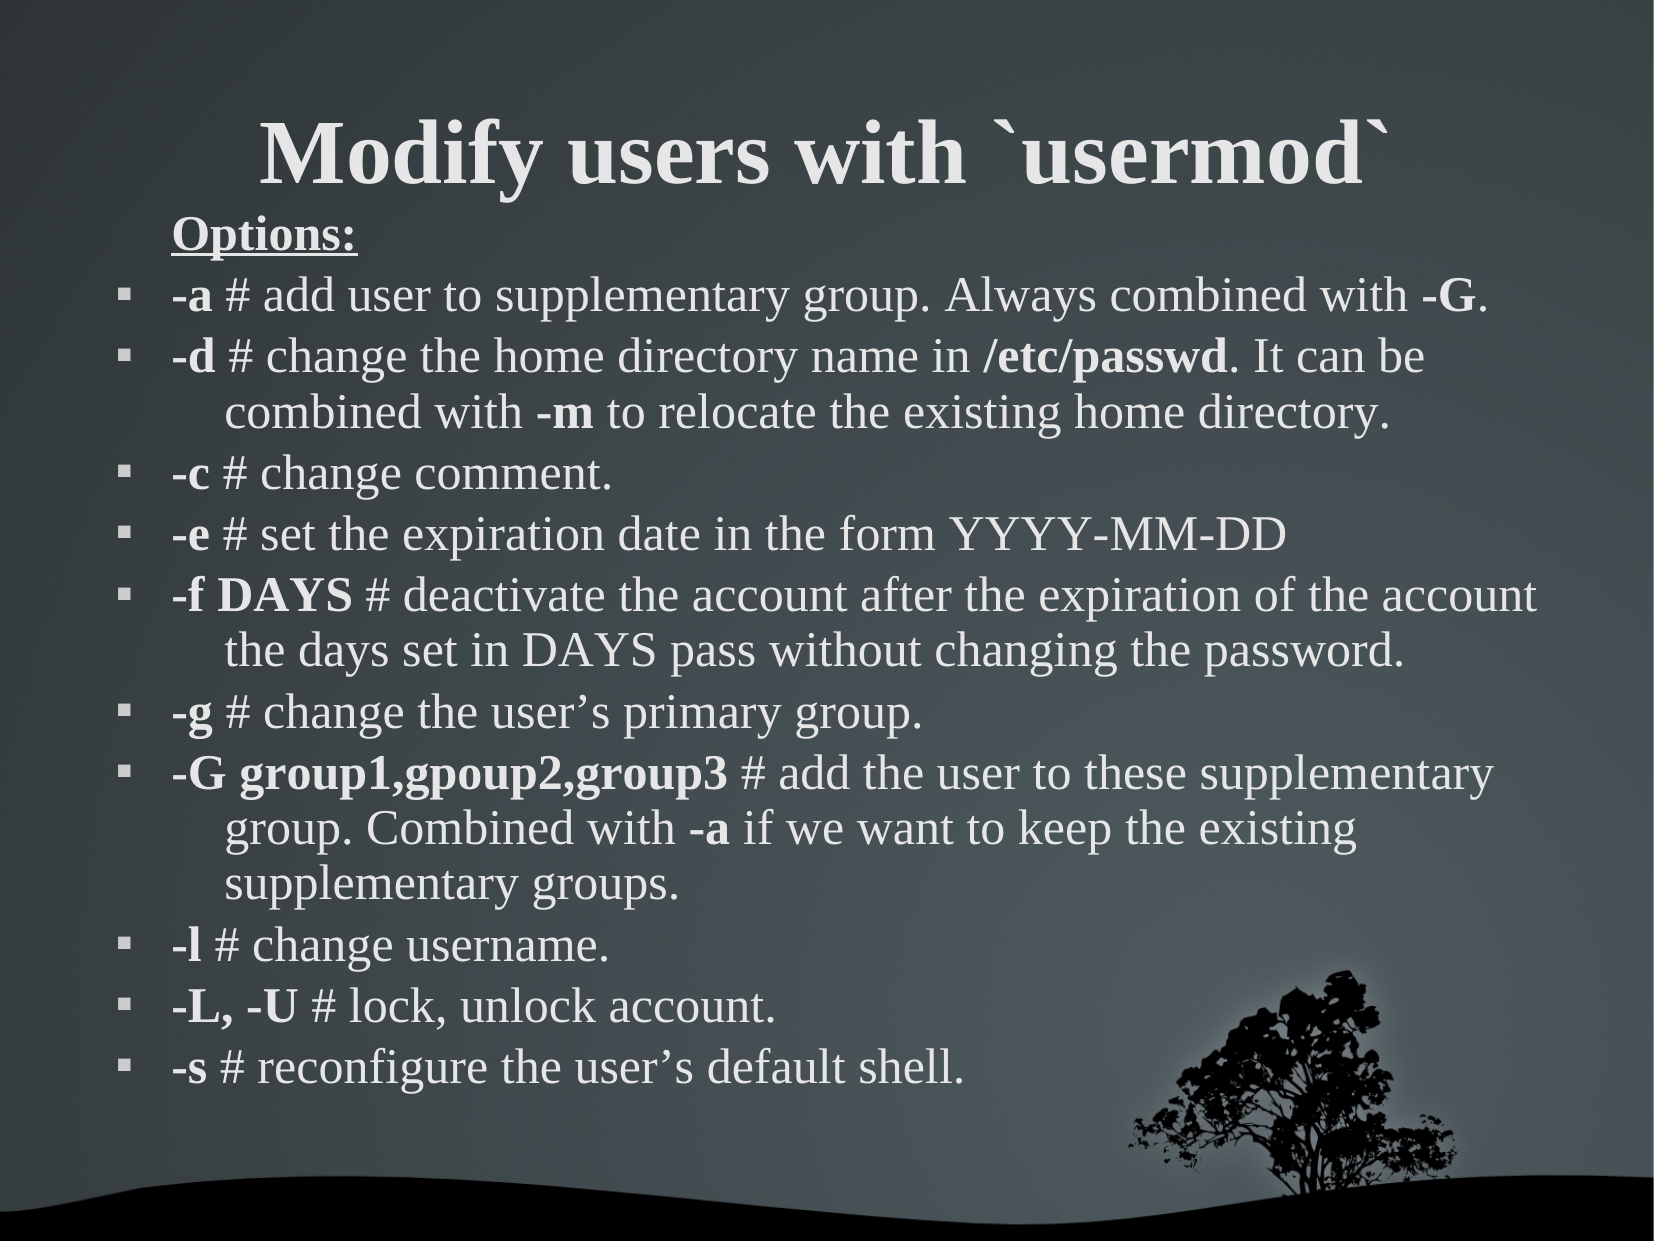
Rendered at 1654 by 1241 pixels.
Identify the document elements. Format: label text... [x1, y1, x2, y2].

title Modify users with `usermod` [82, 49, 1571, 205]
picture [0, 0, 1654, 1241]
list Options: -a # add user to supplementary group. Always combined with -G. -d # change the home directory name in /etc/passwd. It can be combined with -m to relocate the existing home directory. -c # change comment. -e # set the expiration date in the form YYYY-MM-DD -f DAYS # deactivate the account after the expiration of the account the days set in DAYS pass without changing the password. -g # change the user’s primary group. -G group1,gpoup2,group3 # add the user to these supplementary group. Combined with -a if we want to keep the existing supplementary groups. -l # change username. -L, -U # lock, unlock account. -s # reconfigure the user’s default shell. [82, 205, 1571, 1235]
